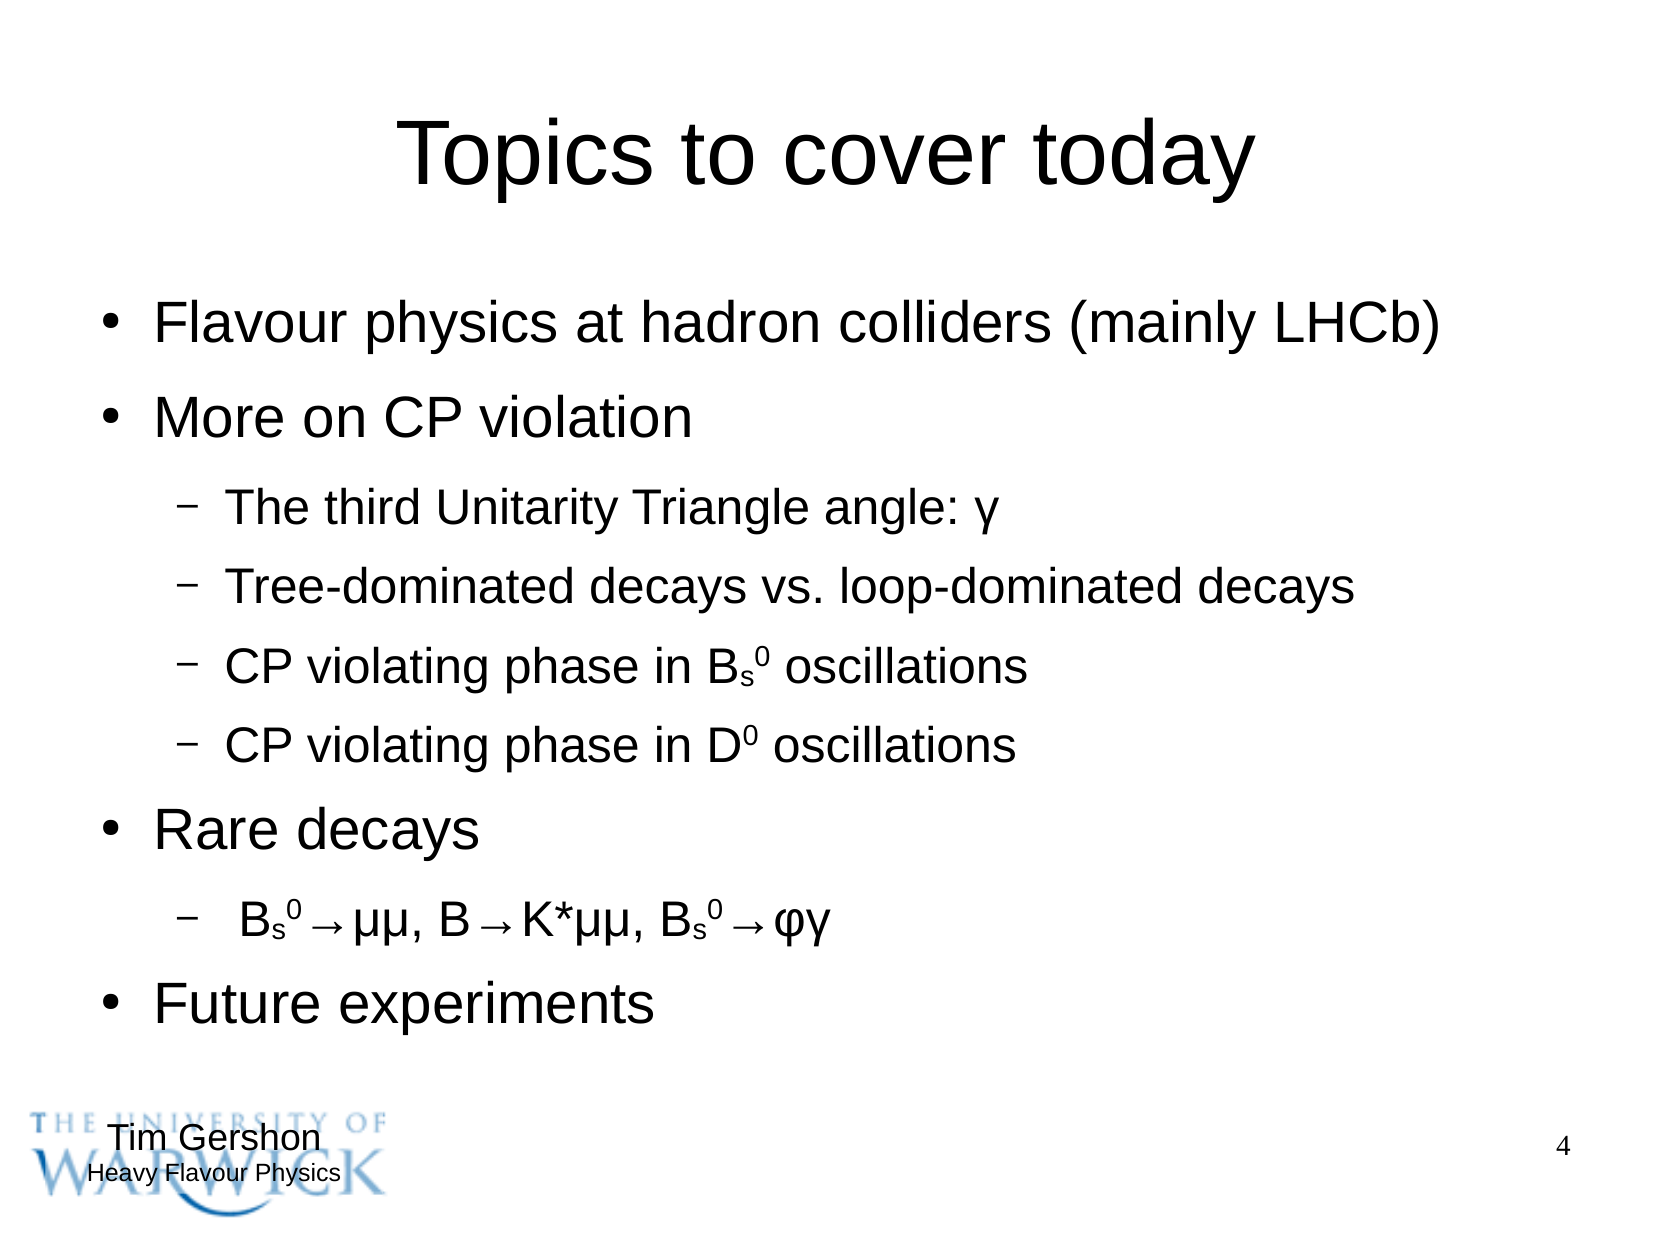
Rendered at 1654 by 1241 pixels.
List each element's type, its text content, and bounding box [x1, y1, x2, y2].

text_box Tim Gershon Heavy Flavour Physics [45, 1108, 383, 1194]
title Topics to cover today [82, 49, 1571, 257]
list Flavour physics at hadron colliders (mainly LHCb) More on CP violation The third Unitarity Triangle angle: γ Tree-dominated decays vs. loop-dominated decays CP violating phase in Bs0 oscillations CP violating phase in D0 oscillations Rare decays Bs0→μμ, B→K*μμ, Bs0→φγ Future experiments [82, 290, 1571, 1094]
picture [19, 1106, 406, 1232]
